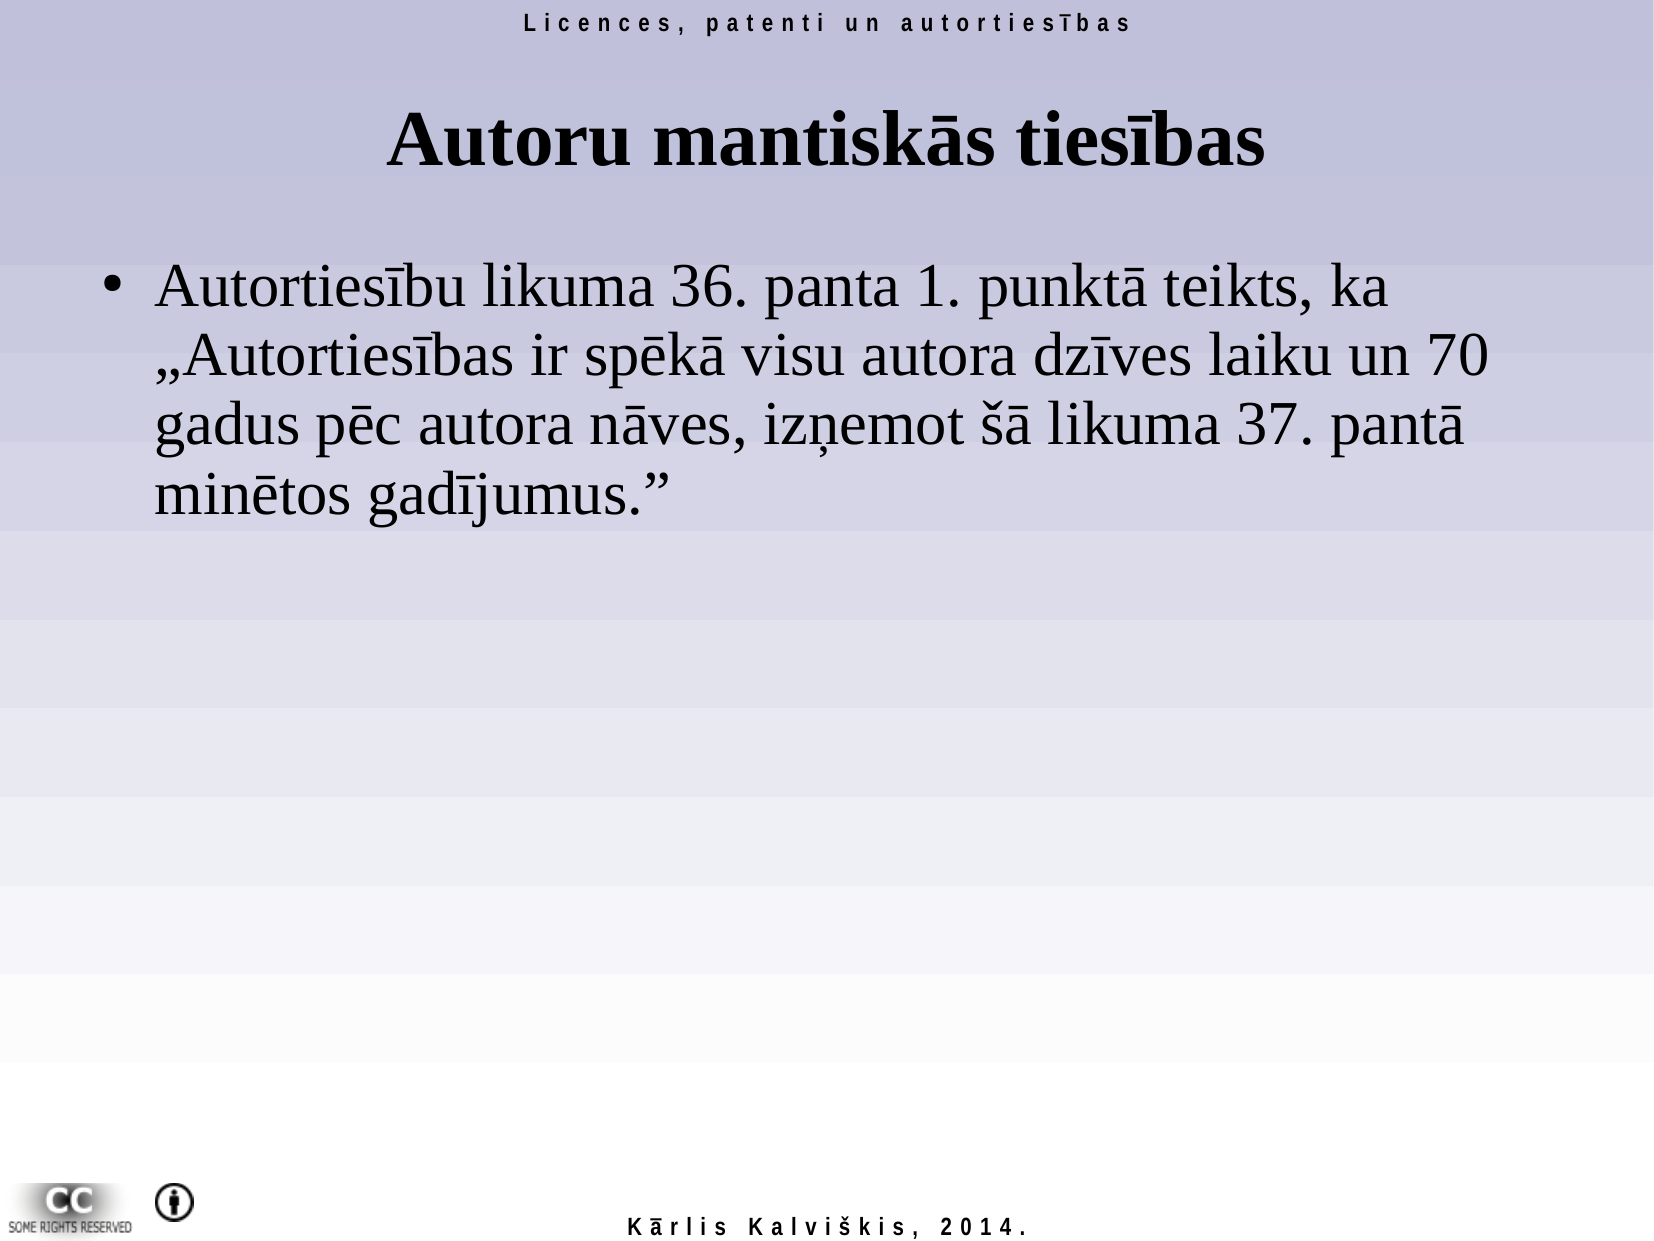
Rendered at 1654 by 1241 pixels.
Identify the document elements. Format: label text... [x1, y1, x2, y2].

list Autortiesību likuma 36. panta 1. punktā teikts, ka „Autortiesības ir spēkā visu autora dzīves laiku un 70 gadus pēc autora nāves, izņemot šā likuma 37. pantā minētos gadījumus.” [17, 250, 1632, 1206]
title Autoru mantiskās tiesības [0, 36, 1654, 241]
picture [0, 0, 1654, 36]
picture [0, 241, 1654, 1241]
